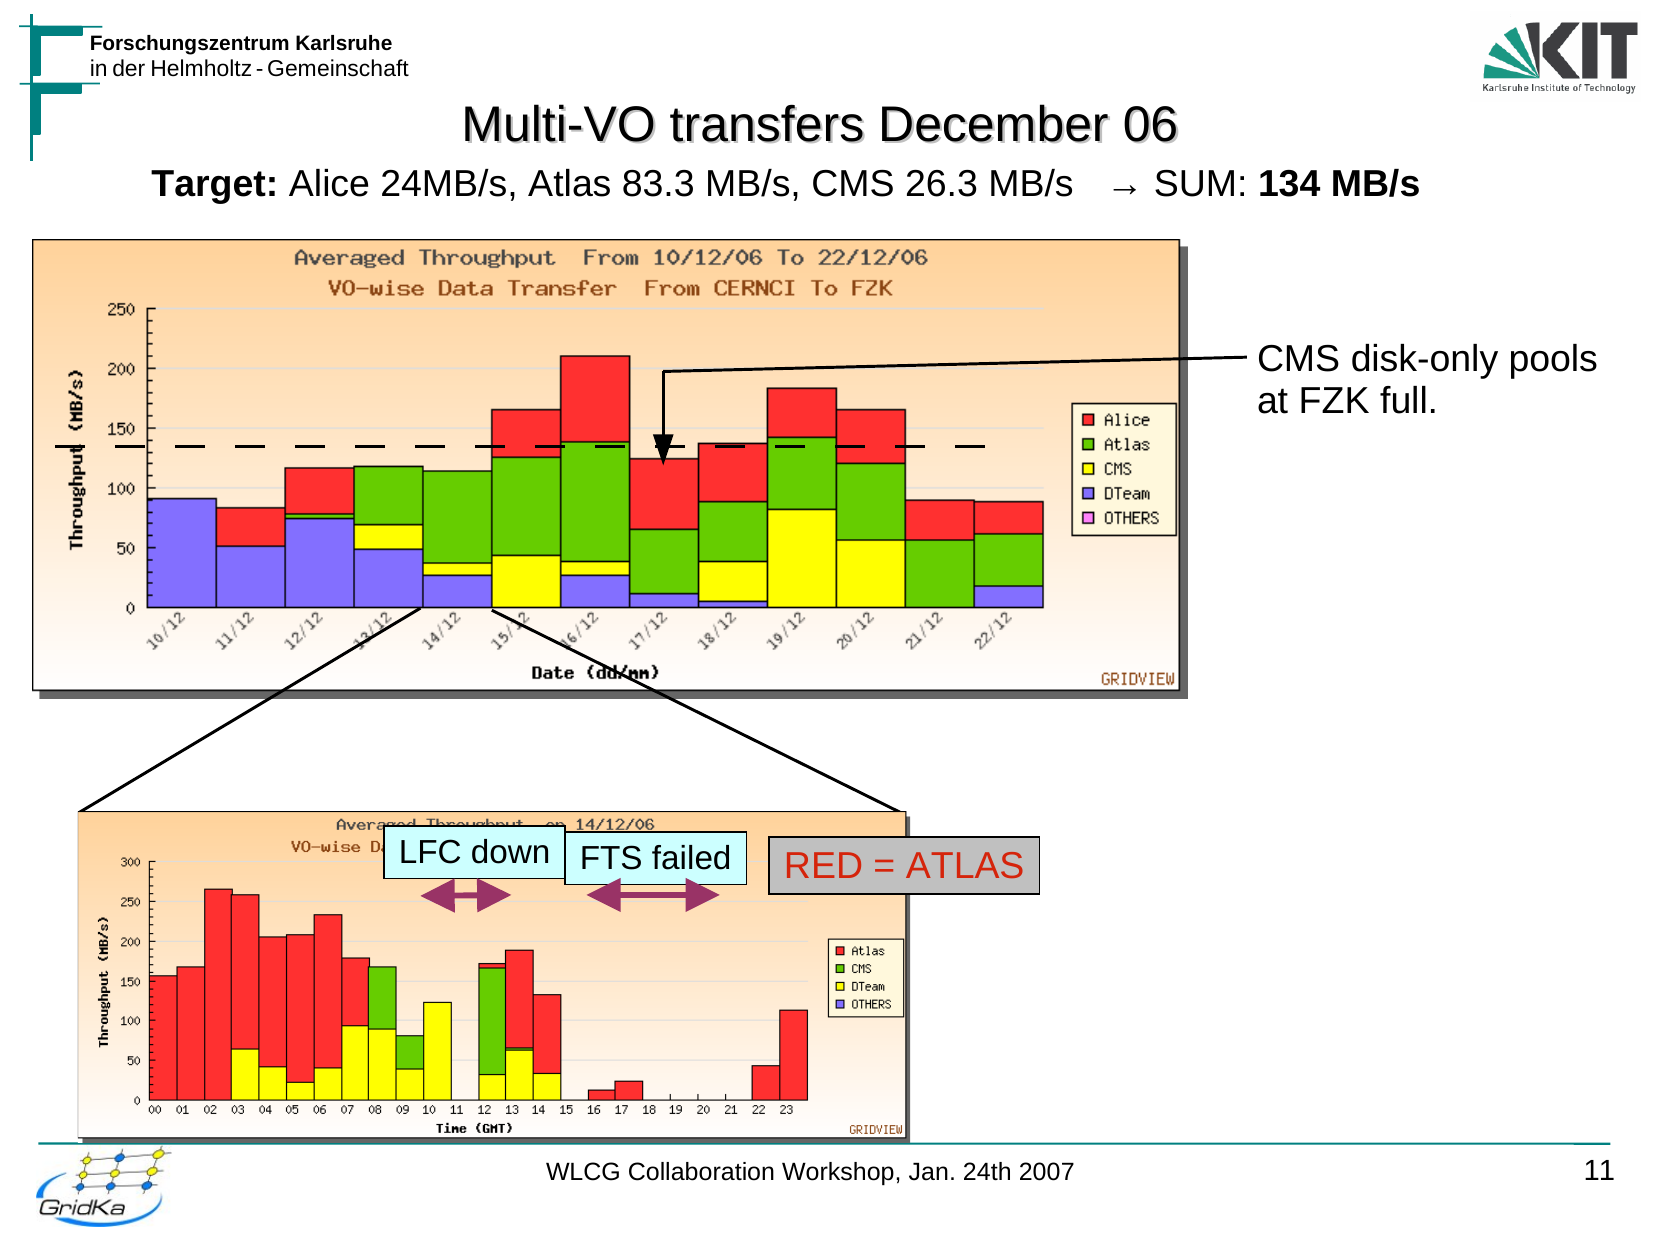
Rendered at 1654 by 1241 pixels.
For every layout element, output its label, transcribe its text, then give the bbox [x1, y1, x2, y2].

picture [32, 239, 1188, 699]
text_box FTS failed [565, 832, 747, 885]
picture [77, 811, 911, 1143]
picture [1470, 11, 1641, 102]
picture [36, 1145, 172, 1227]
text_box LFC down [384, 826, 566, 879]
text_box CMS disk-only pools at FZK full. [1240, 328, 1614, 431]
text_box Multi-VO transfers December 06 [443, 85, 1212, 155]
text_box Target: Alice 24MB/s, Atlas 83.3 MB/s, CMS 26.3 MB/s → SUM: 134 MB/s [136, 155, 1434, 212]
text_box RED = ATLAS [769, 836, 1040, 895]
